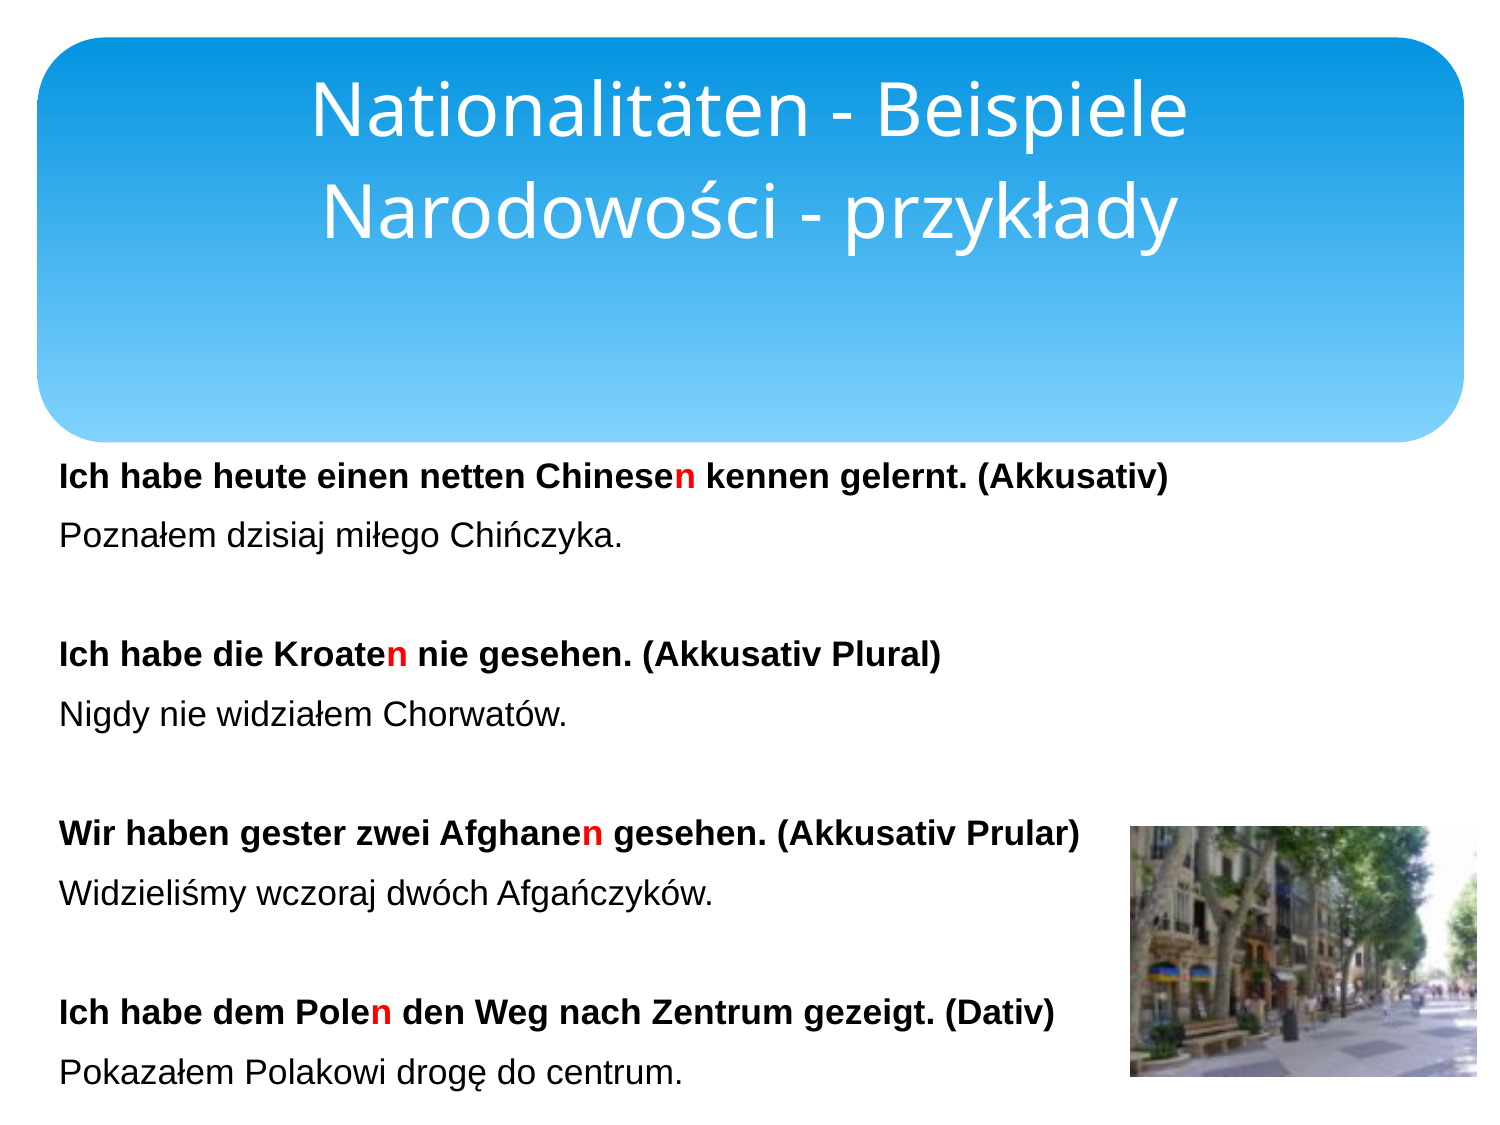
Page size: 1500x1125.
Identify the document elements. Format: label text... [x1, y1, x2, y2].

subtitle Ich habe heute einen netten Chinesen kennen gelernt. (Akkusativ) Poznałem dzisiaj miłego Chińczyka. Ich habe die Kroaten nie gesehen. (Akkusativ Plural) Nigdy nie widziałem Chorwatów. Wir haben gester zwei Afghanen gesehen. (Akkusativ Prular) Widzieliśmy wczoraj dwóch Afgańczyków. Ich habe dem Polen den Weg nach Zentrum gezeigt. (Dativ) Pokazałem Polakowi drogę do centrum. [59, 443, 1275, 1125]
picture [1130, 826, 1477, 1077]
title Nationalitäten - Beispiele Narodowości - przykłady [75, 62, 1425, 254]
